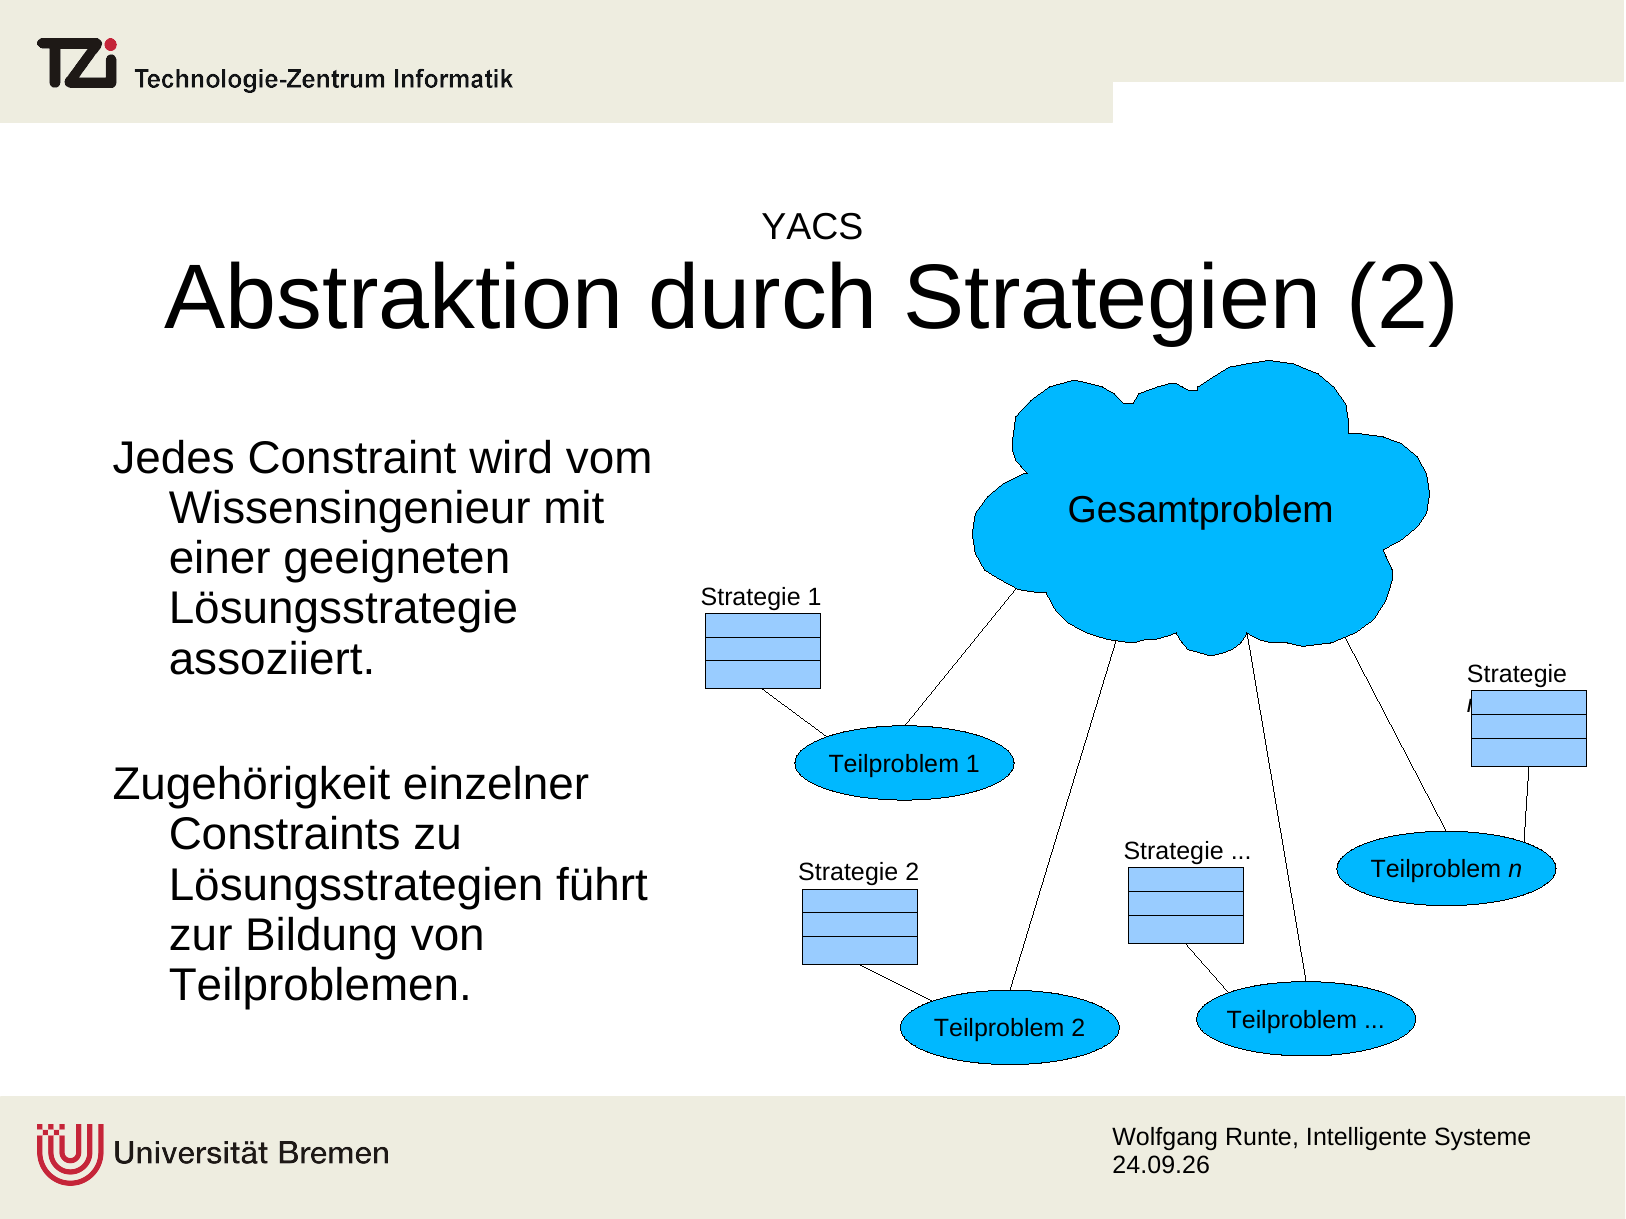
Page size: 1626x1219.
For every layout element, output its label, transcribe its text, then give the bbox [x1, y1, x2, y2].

list Jedes Constraint wird vom Wissensingenieur mit einer geeigneten Lösungsstrategie assoziiert. Zugehörigkeit einzelner Constraints zu Lösungsstrategien führt zur Bildung von Teilproblemen. [112, 433, 713, 1070]
text_box Gesamtproblem [972, 360, 1430, 656]
text_box Teilproblem 1 [794, 725, 1015, 801]
text_box Strategie ... [1123, 834, 1253, 864]
text_box Strategie 2 [798, 856, 920, 885]
picture [37, 1124, 388, 1186]
text_box Teilproblem 2 [900, 990, 1120, 1065]
text_box [1471, 690, 1587, 767]
text_box [802, 889, 918, 965]
text_box Strategie n [1466, 658, 1589, 693]
text_box [1114, 350, 1287, 403]
picture [37, 38, 513, 93]
text_box Teilproblem n [1336, 831, 1557, 906]
text_box [1128, 867, 1244, 944]
title YACS Abstraktion durch Strategien (2) [112, 162, 1513, 393]
text_box [705, 613, 821, 689]
text_box Teilproblem ... [1196, 981, 1416, 1056]
text_box Strategie 1 [700, 580, 823, 609]
